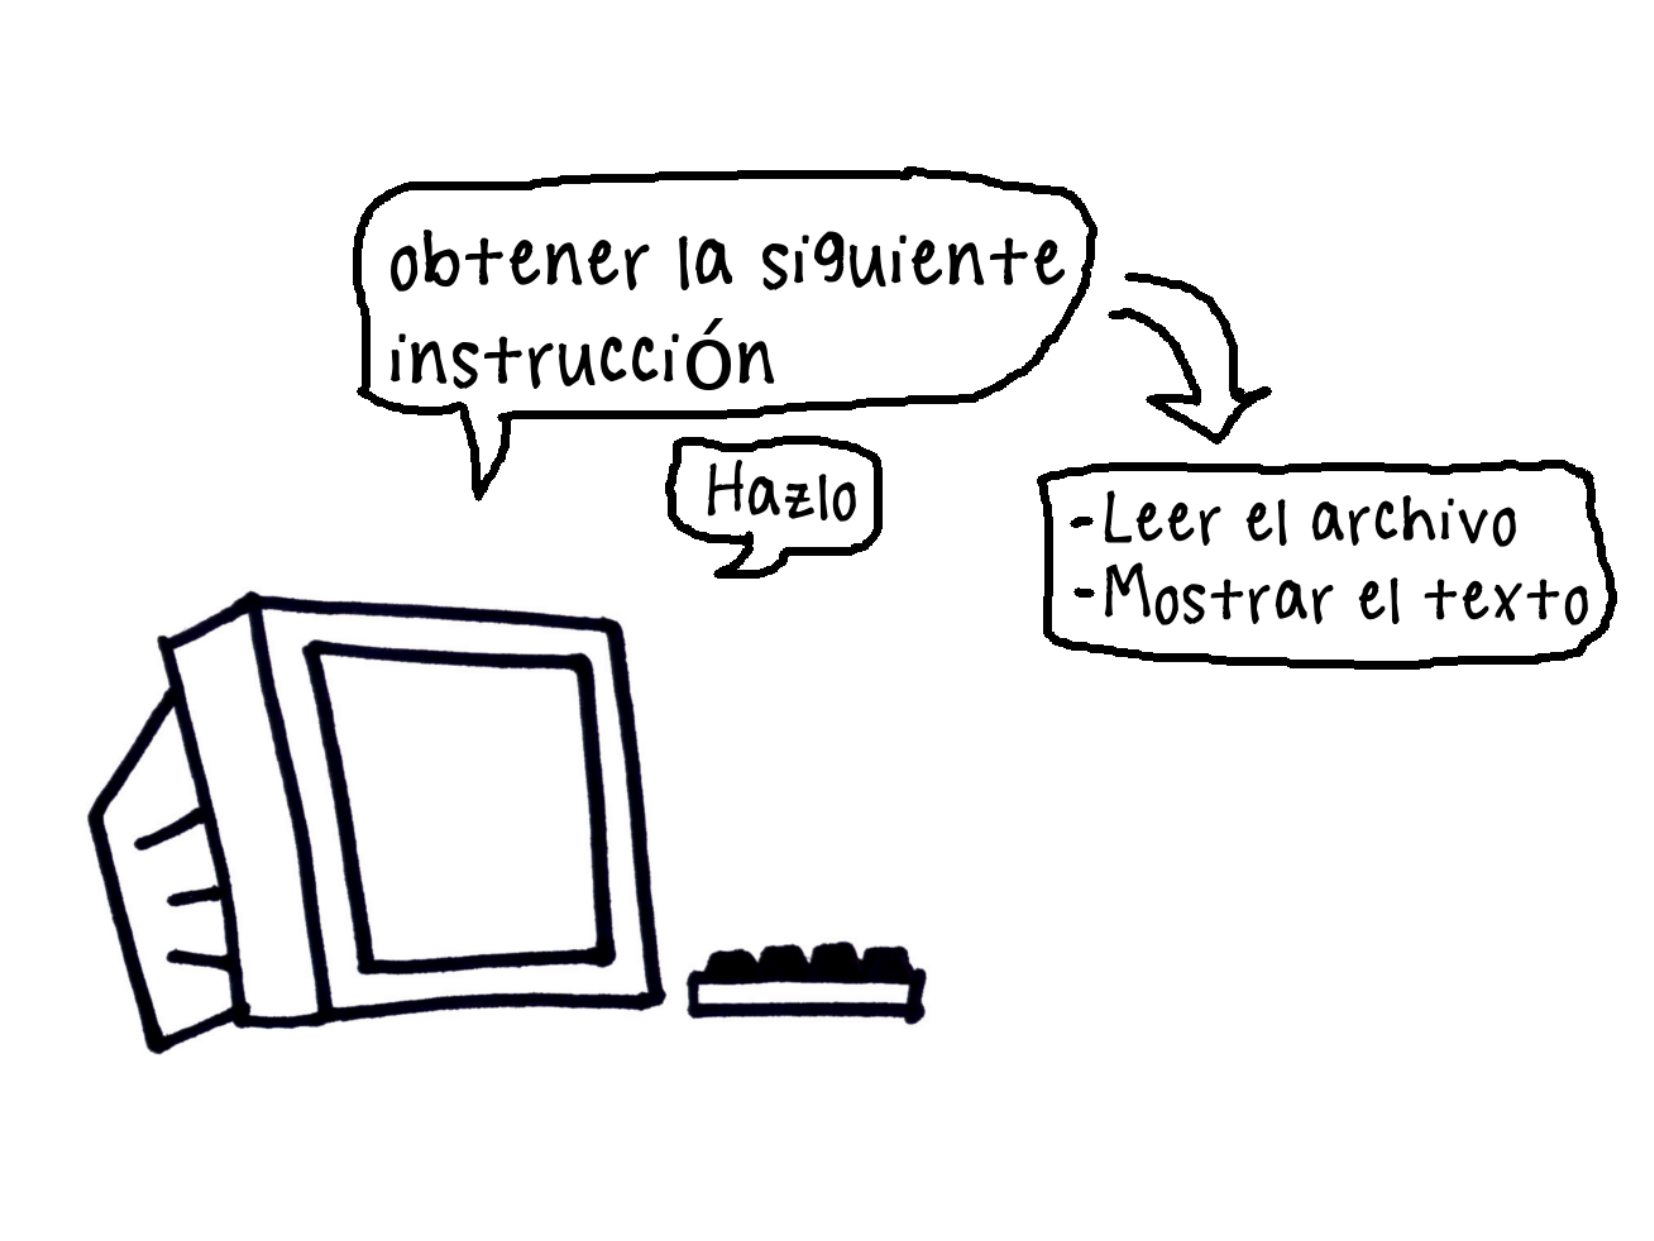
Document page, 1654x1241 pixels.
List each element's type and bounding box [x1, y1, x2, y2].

picture [4, 83, 1654, 1163]
